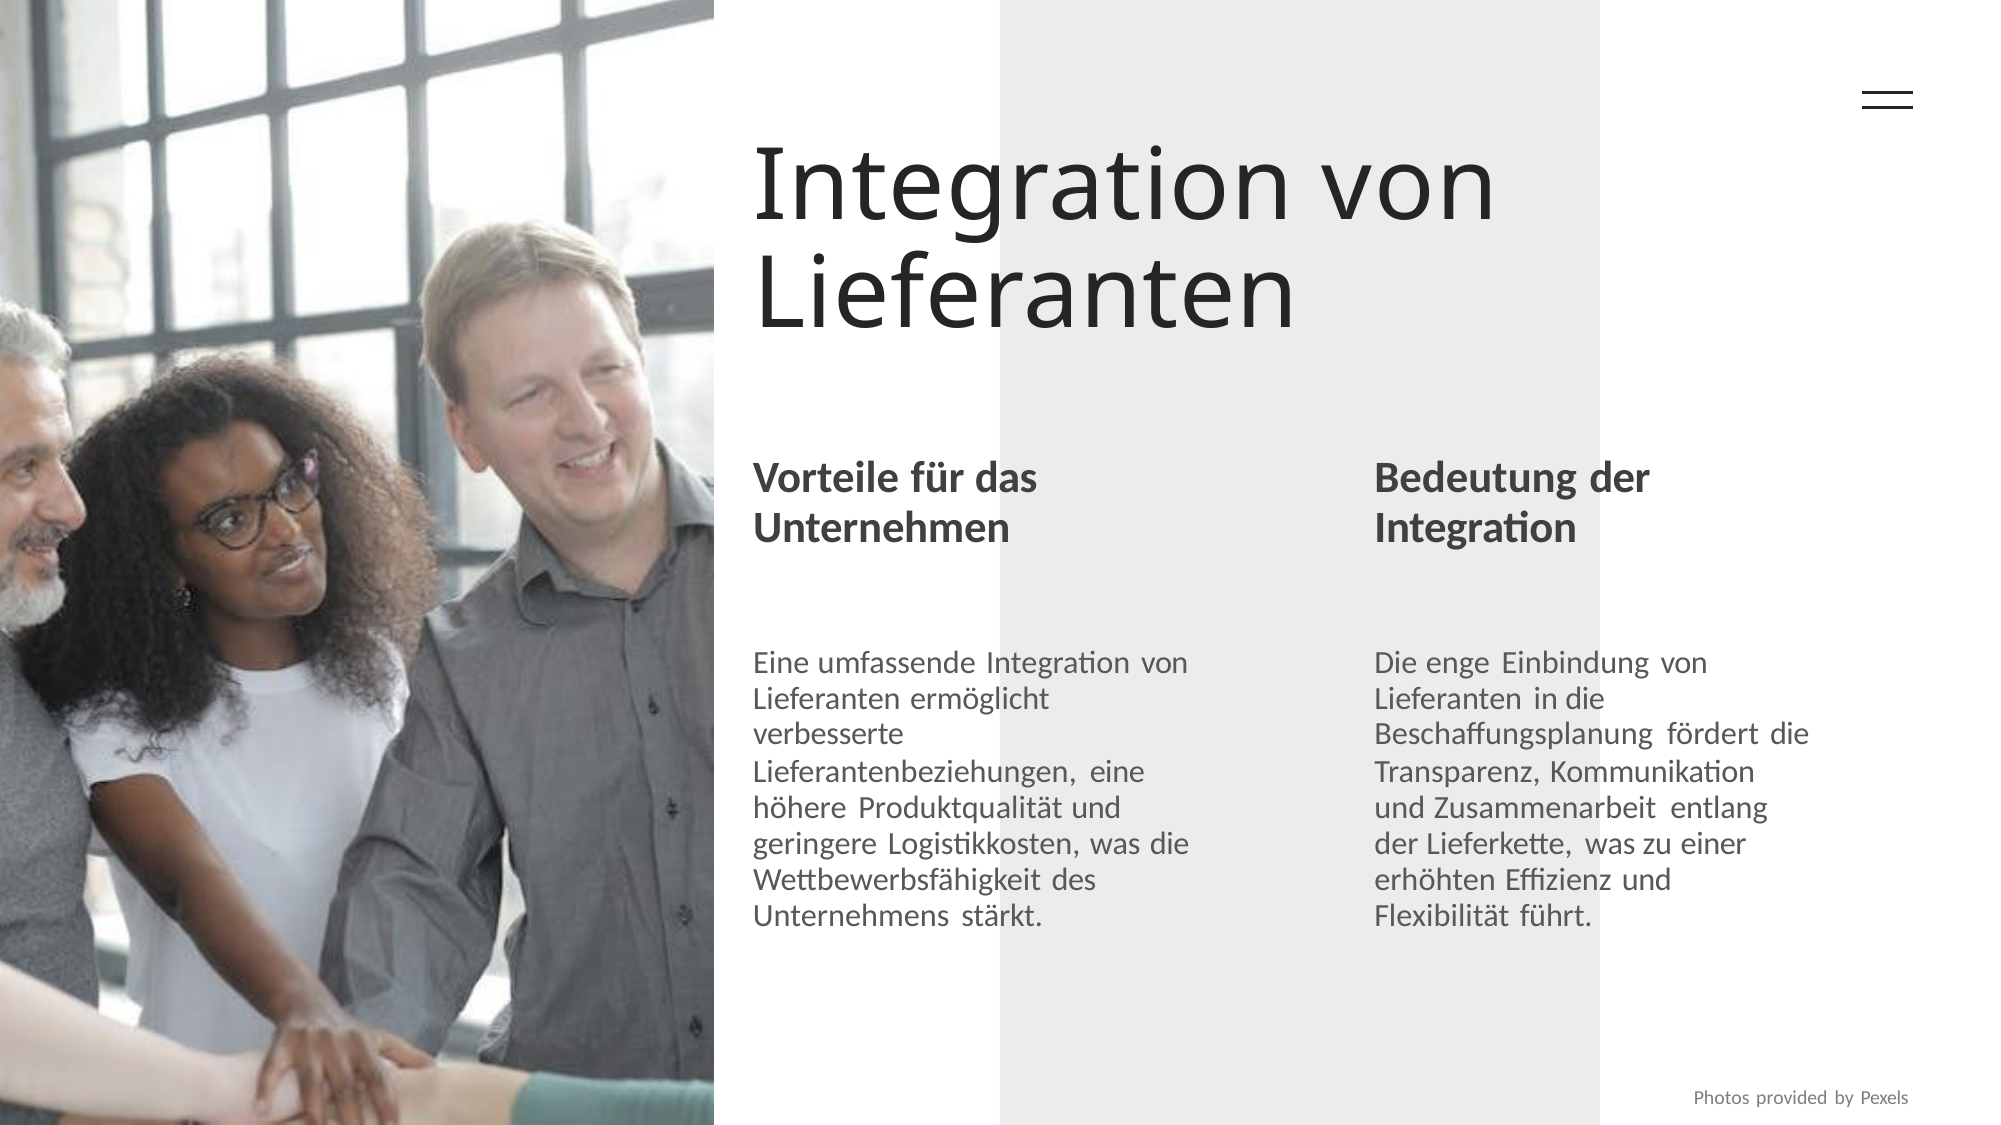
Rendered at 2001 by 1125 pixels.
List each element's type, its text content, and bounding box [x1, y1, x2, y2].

text_box Lieferanten [751, 225, 1314, 348]
text_box verbesserte [751, 710, 908, 747]
text_box Unternehmen [751, 495, 1024, 552]
text_box erhöhten Effizienz und [1372, 855, 1681, 898]
text_box Wettbewerbsfähigkeit des [751, 855, 1108, 898]
text_box Photos provided by Pexels [1691, 1082, 1918, 1109]
text_box Eine umfassende Integration von [751, 638, 1198, 680]
text_box der Lieferkette, was zu einer [1372, 819, 1758, 862]
picture [0, 0, 714, 1125]
text_box geringere Logistikkosten, was die [750, 819, 1200, 862]
text_box Lieferanten in die [1372, 674, 1612, 710]
text_box Die enge Einbindung von [1372, 638, 1712, 680]
text_box höhere Produktqualität und [750, 783, 1129, 819]
text_box Integration [1372, 495, 1587, 552]
text_box Unternehmens stärkt. [750, 891, 1051, 934]
title Integration von [751, 117, 1516, 360]
text_box Beschaffungsplanung fördert die [1372, 710, 1818, 752]
text_box und Zusammenarbeit entlang [1372, 783, 1775, 826]
text_box [999, 0, 1600, 1125]
text_box Bedeutung der [1372, 445, 1659, 502]
text_box Flexibilität führt. [1372, 891, 1598, 934]
text_box Lieferantenbeziehungen, eine [750, 747, 1155, 790]
text_box Transparenz, Kommunikation [1372, 747, 1772, 783]
text_box Lieferanten ermöglicht [750, 674, 1060, 716]
text_box Vorteile für das [750, 445, 1047, 502]
